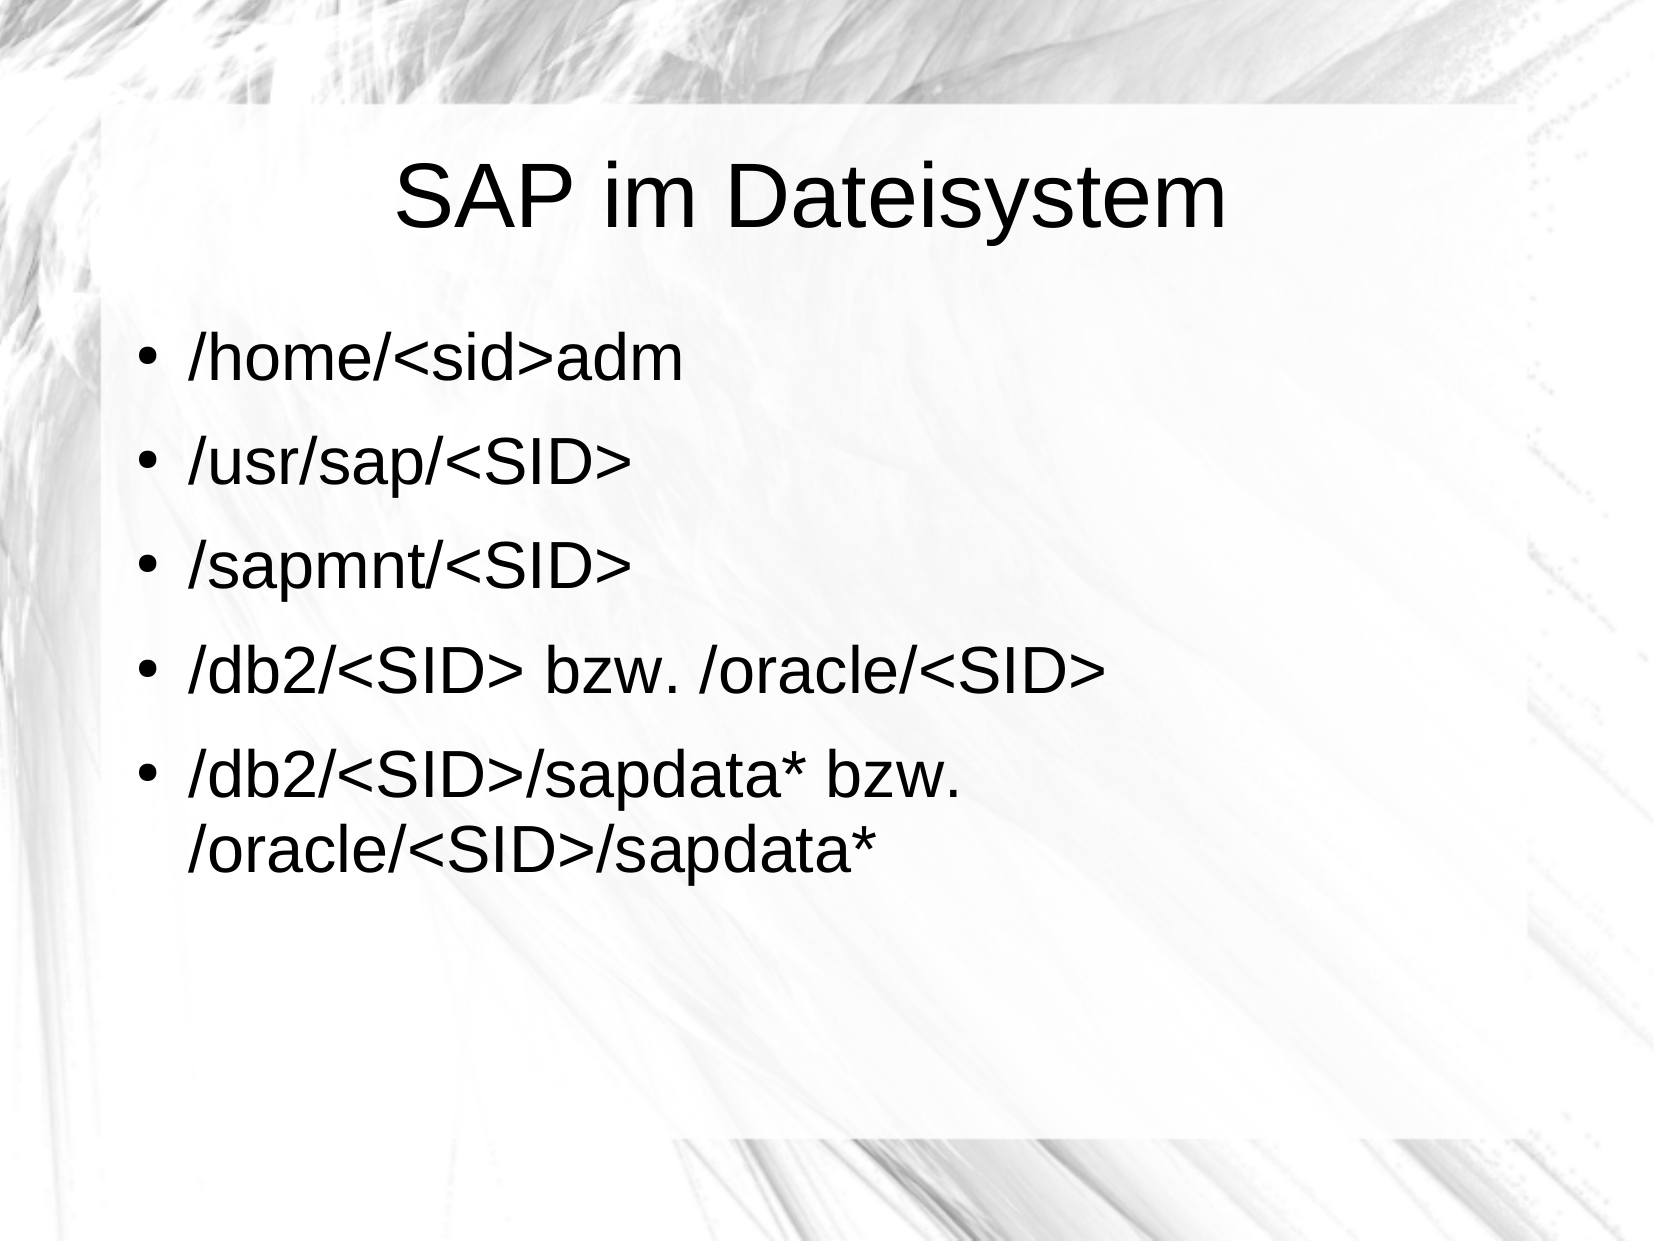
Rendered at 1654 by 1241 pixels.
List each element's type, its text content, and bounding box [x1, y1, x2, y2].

list /home/<sid>adm /usr/sap/<SID> /sapmnt/<SID> /db2/<SID> bzw. /oracle/<SID> /db2/<SID>/sapdata* bzw. /oracle/<SID>/sapdata* [118, 319, 1571, 931]
picture [0, 0, 1654, 1241]
title SAP im Dateisystem [118, 119, 1506, 273]
